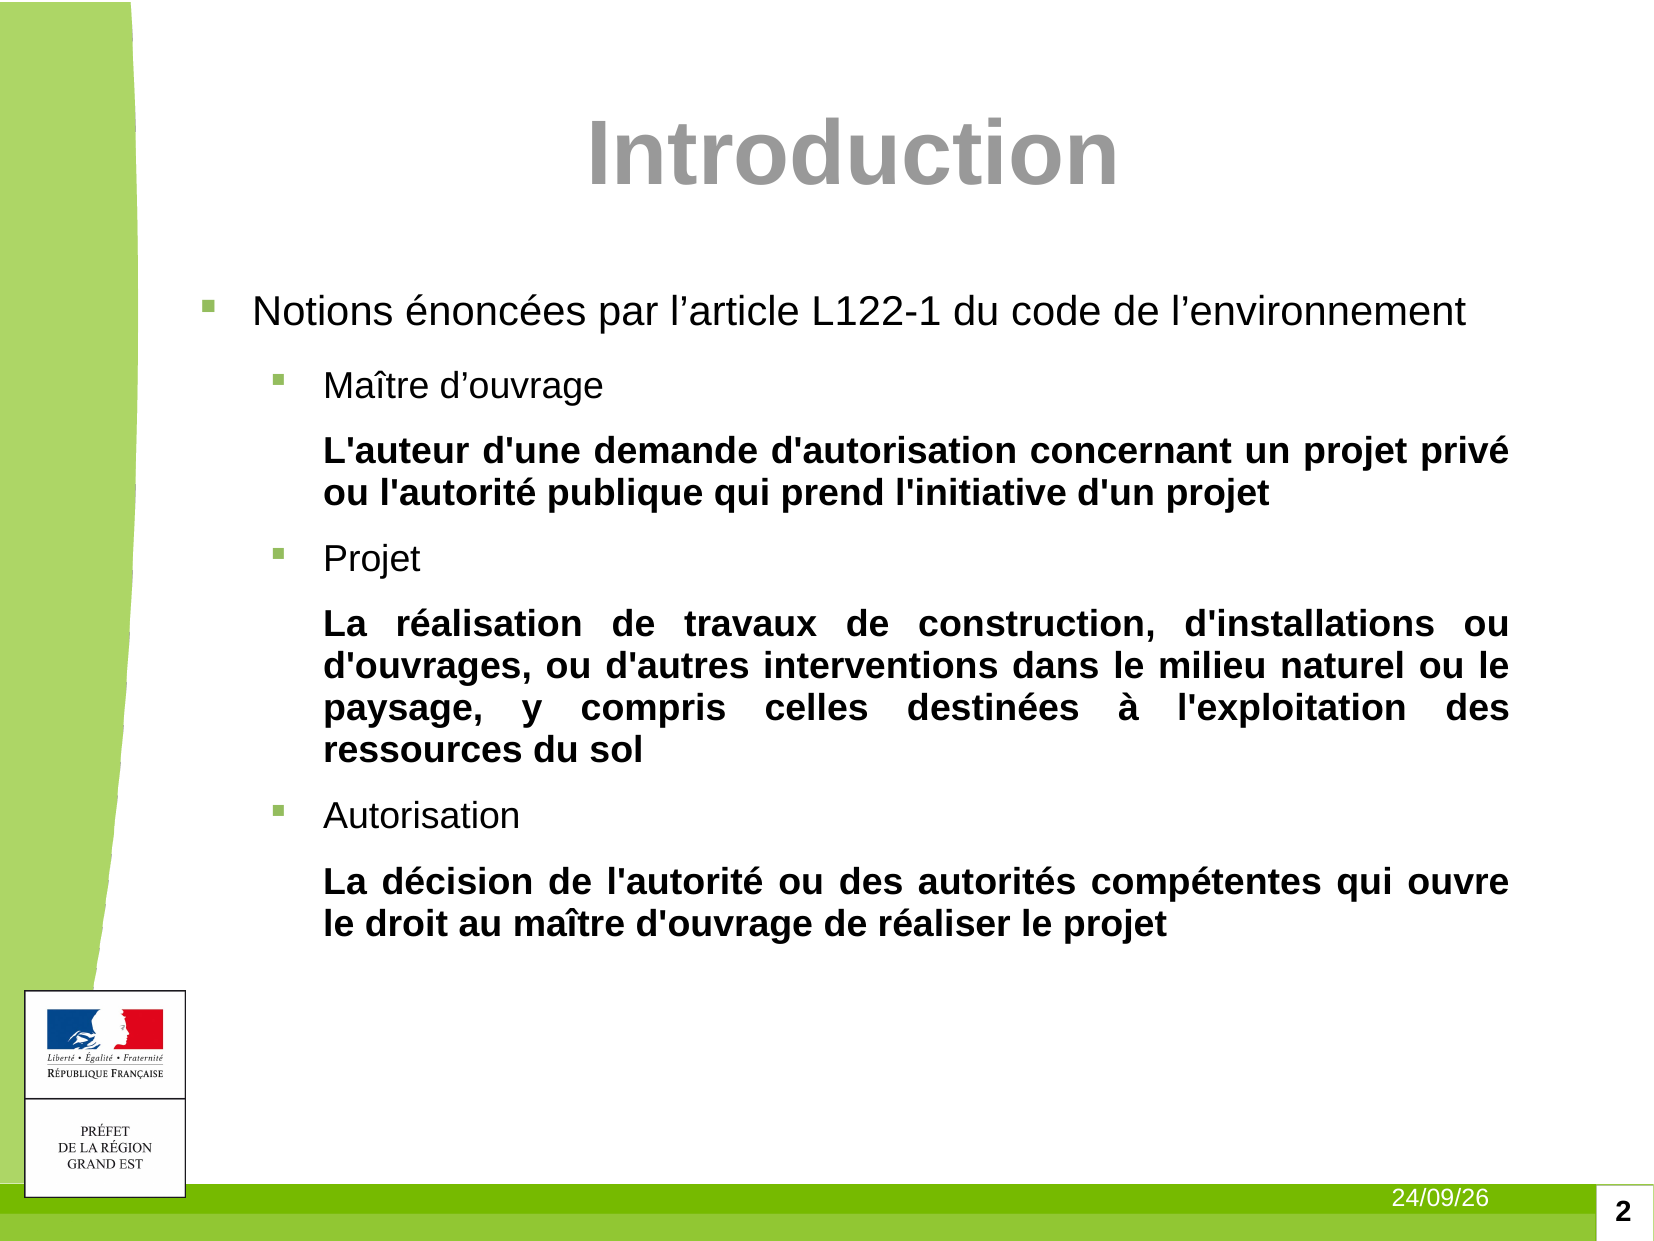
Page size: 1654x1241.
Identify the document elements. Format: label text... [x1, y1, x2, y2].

picture [0, 2, 1654, 1241]
title Introduction [136, 56, 1571, 250]
list Notions énoncées par l’article L122-1 du code de l’environnement Maître d’ouvrage L'auteur d'une demande d'autorisation concernant un projet privé ou l'autorité publique qui prend l'initiative d'un projet Projet La réalisation de travaux de construction, d'installations ou d'ouvrages, ou d'autres interventions dans le milieu naturel ou le paysage, y compris celles destinées à l'exploitation des ressources du sol Autorisation La décision de l'autorité ou des autorités compétentes qui ouvre le droit au maître d'ouvrage de réaliser le projet [181, 288, 1511, 1147]
